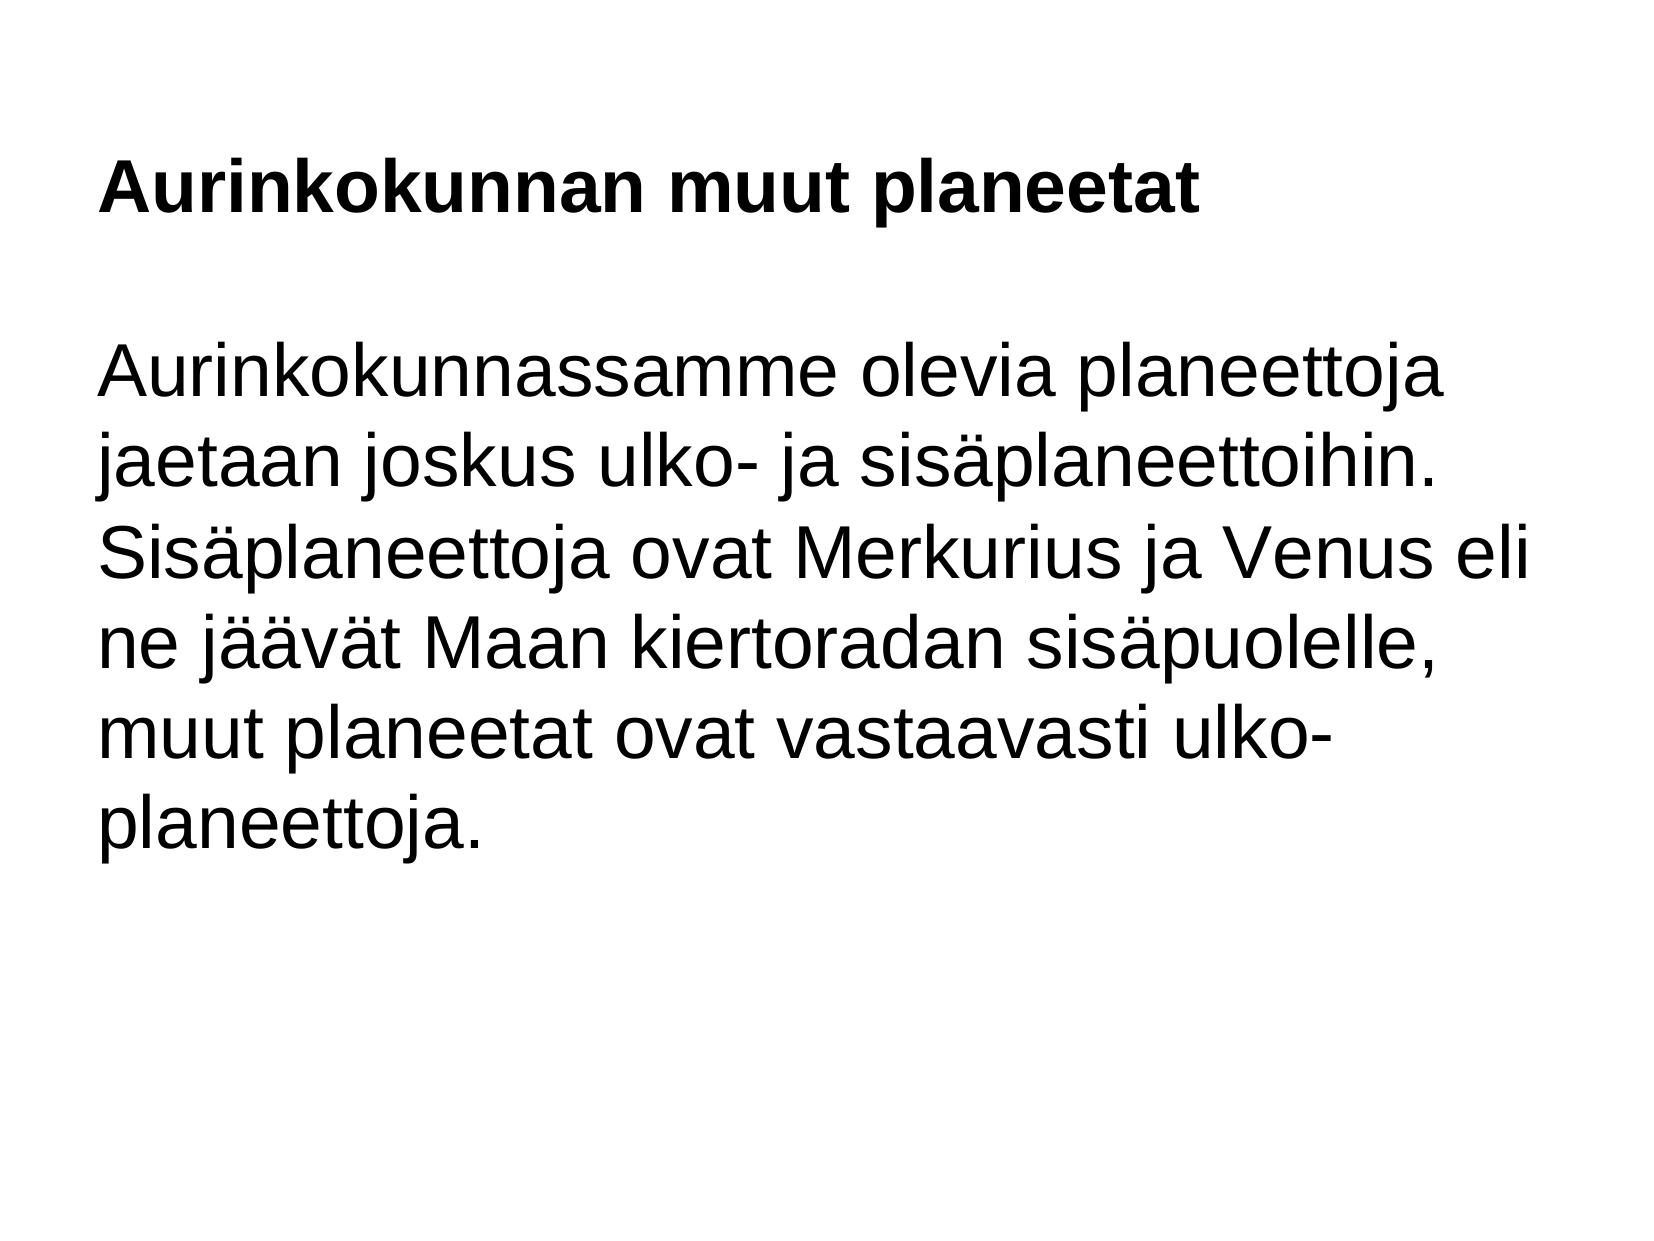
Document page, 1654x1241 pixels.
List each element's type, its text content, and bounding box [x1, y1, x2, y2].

text_box Aurinkokunnan muut planeetat Aurinkokunnassamme olevia planeettoja jaetaan joskus ulko- ja sisäplaneettoihin. Sisäplaneettoja ovat Merkurius ja Venus eli ne jäävät Maan kiertoradan sisäpuolelle, muut planeetat ovat vastaavasti ulko-planeettoja. [82, 129, 1619, 902]
